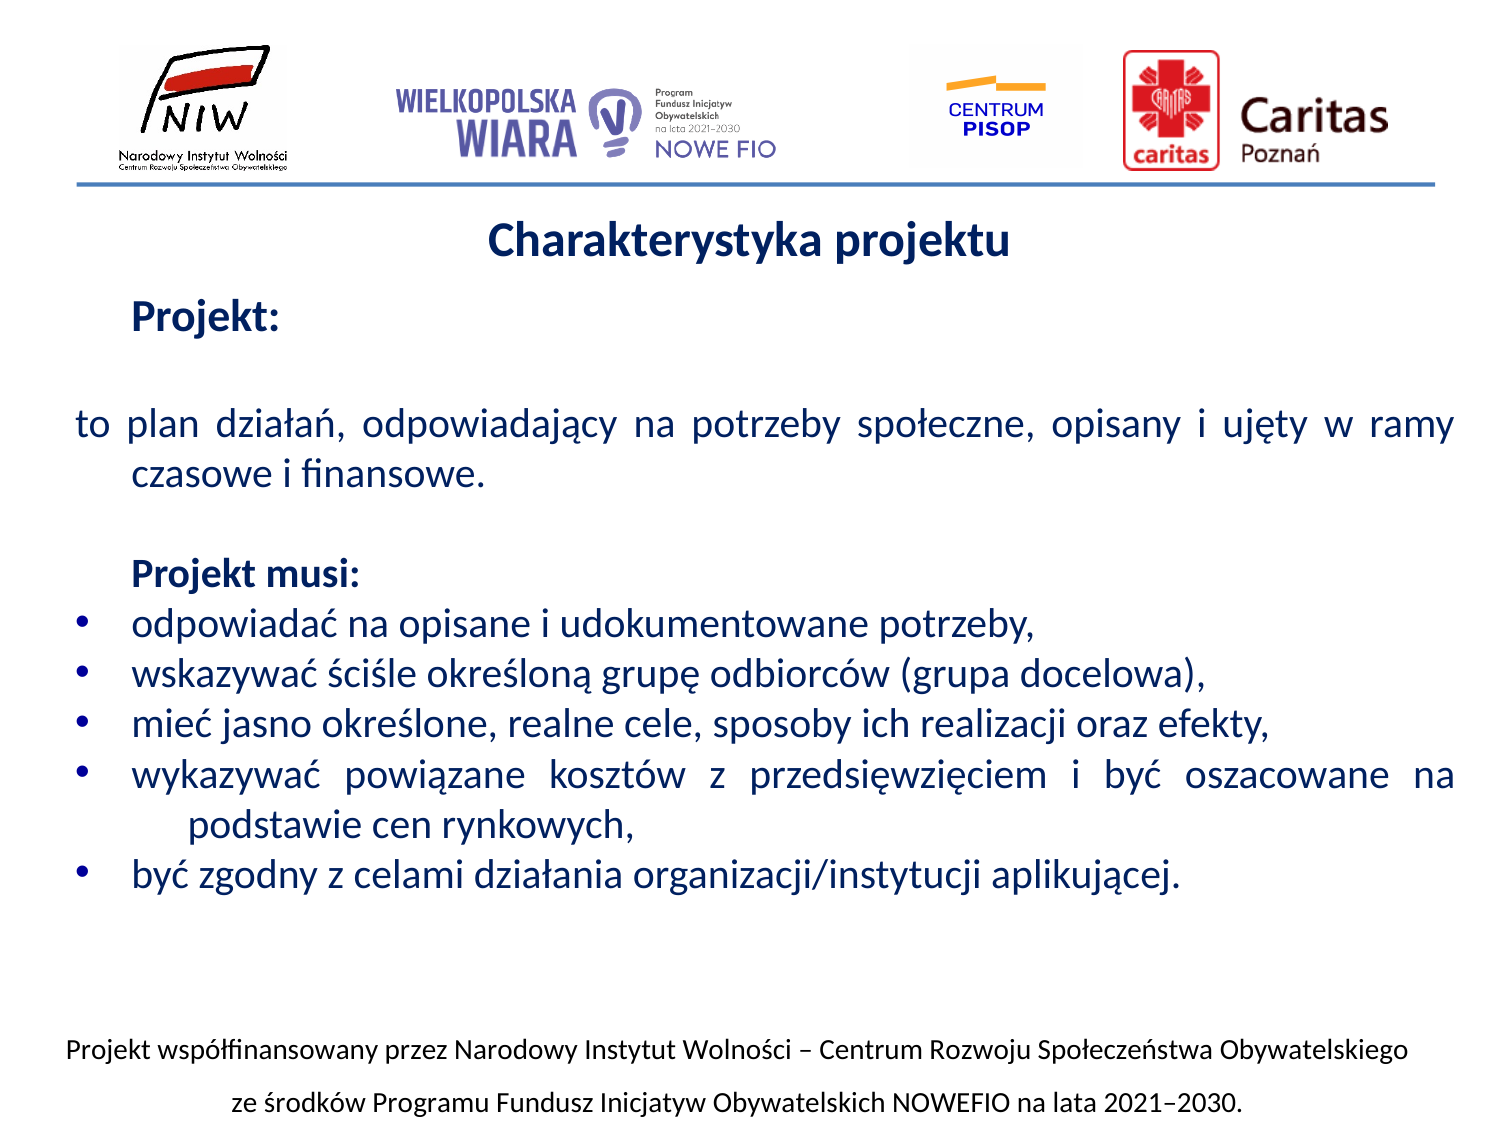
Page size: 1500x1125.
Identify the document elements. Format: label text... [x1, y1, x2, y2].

title Charakterystyka projektu [75, 199, 1426, 285]
list Projekt: to plan działań, odpowiadający na potrzeby społeczne, opisany i ujęty w ramy czasowe i finansowe. Projekt musi: odpowiadać na opisane i udokumentowane potrzeby, wskazywać ściśle określoną grupę odbiorców (grupa docelowa), mieć jasno określone, realne cele, sposoby ich realizacji oraz efekty, wykazywać powiązane kosztów z przedsięwzięciem i być oszacowane na podstawie cen rynkowych, być zgodny z celami działania organizacji/instytucji aplikującej. [75, 285, 1456, 958]
